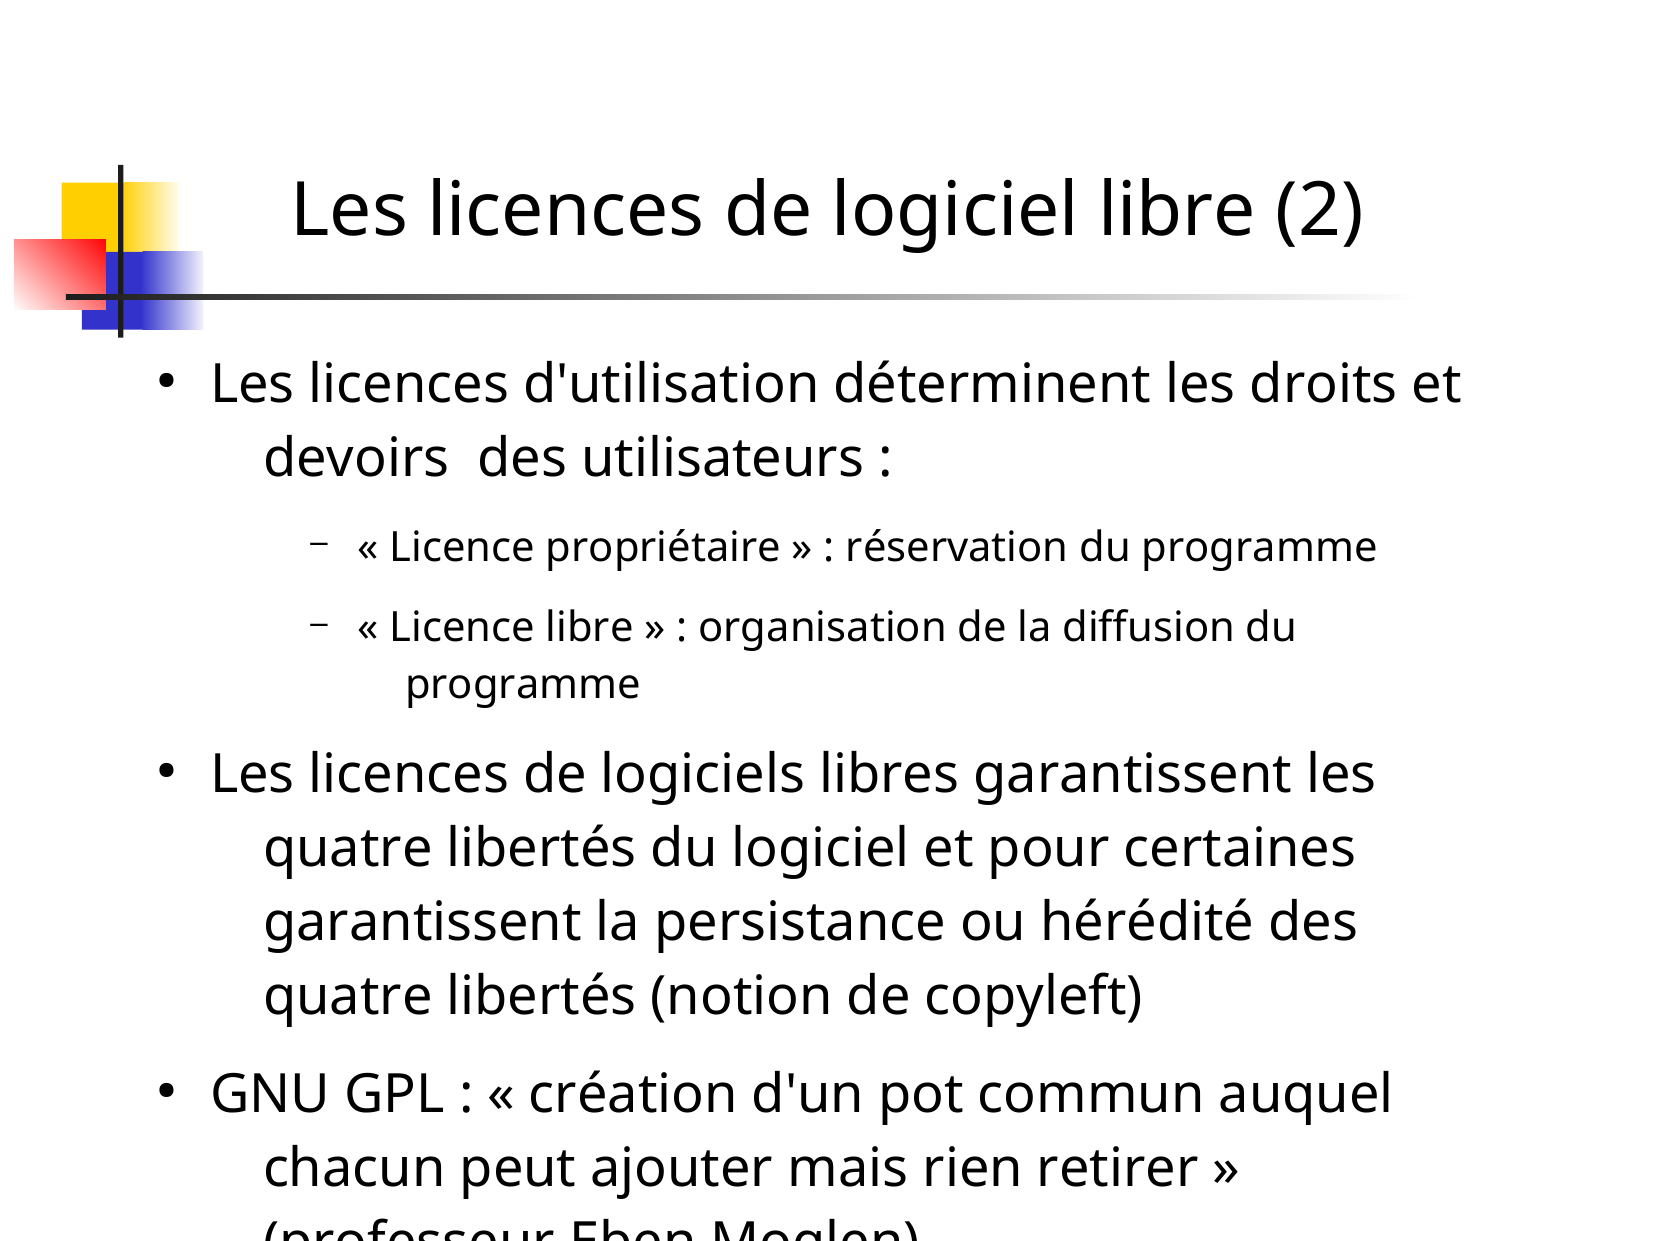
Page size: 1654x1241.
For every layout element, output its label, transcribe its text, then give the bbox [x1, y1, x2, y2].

title Les licences de logiciel libre (2) [121, 102, 1534, 311]
list Les licences d'utilisation déterminent les droits et devoirs des utilisateurs : « Licence propriétaire » : réservation du programme « Licence libre » : organisation de la diffusion du programme Les licences de logiciels libres garantissent les quatre libertés du logiciel et pour certaines garantissent la persistance ou hérédité des quatre libertés (notion de copyleft) GNU GPL : « création d'un pot commun auquel chacun peut ajouter mais rien retirer » (professeur Eben Moglen) [121, 344, 1534, 1187]
